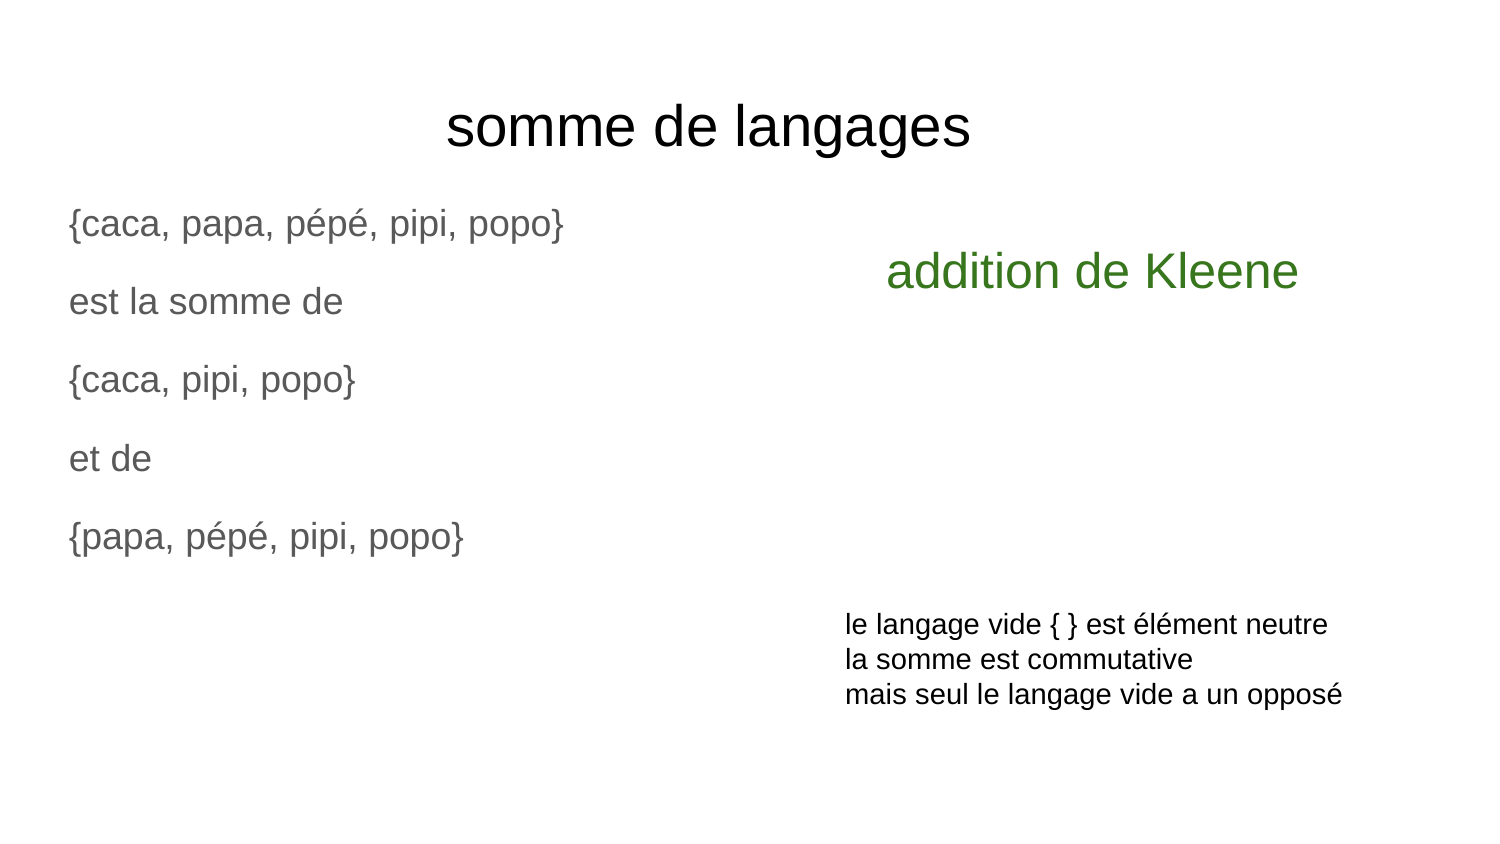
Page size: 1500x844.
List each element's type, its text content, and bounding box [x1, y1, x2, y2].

text_box addition de Kleene [870, 223, 1451, 512]
list {caca, papa, pépé, pipi, popo} est la somme de {caca, pipi, popo} et de {papa, pépé, pipi, popo} [53, 183, 692, 744]
text_box le langage vide { } est élément neutre la somme est commutative mais seul le langage vide a un opposé [830, 590, 1468, 732]
title somme de langages [431, 72, 1069, 167]
